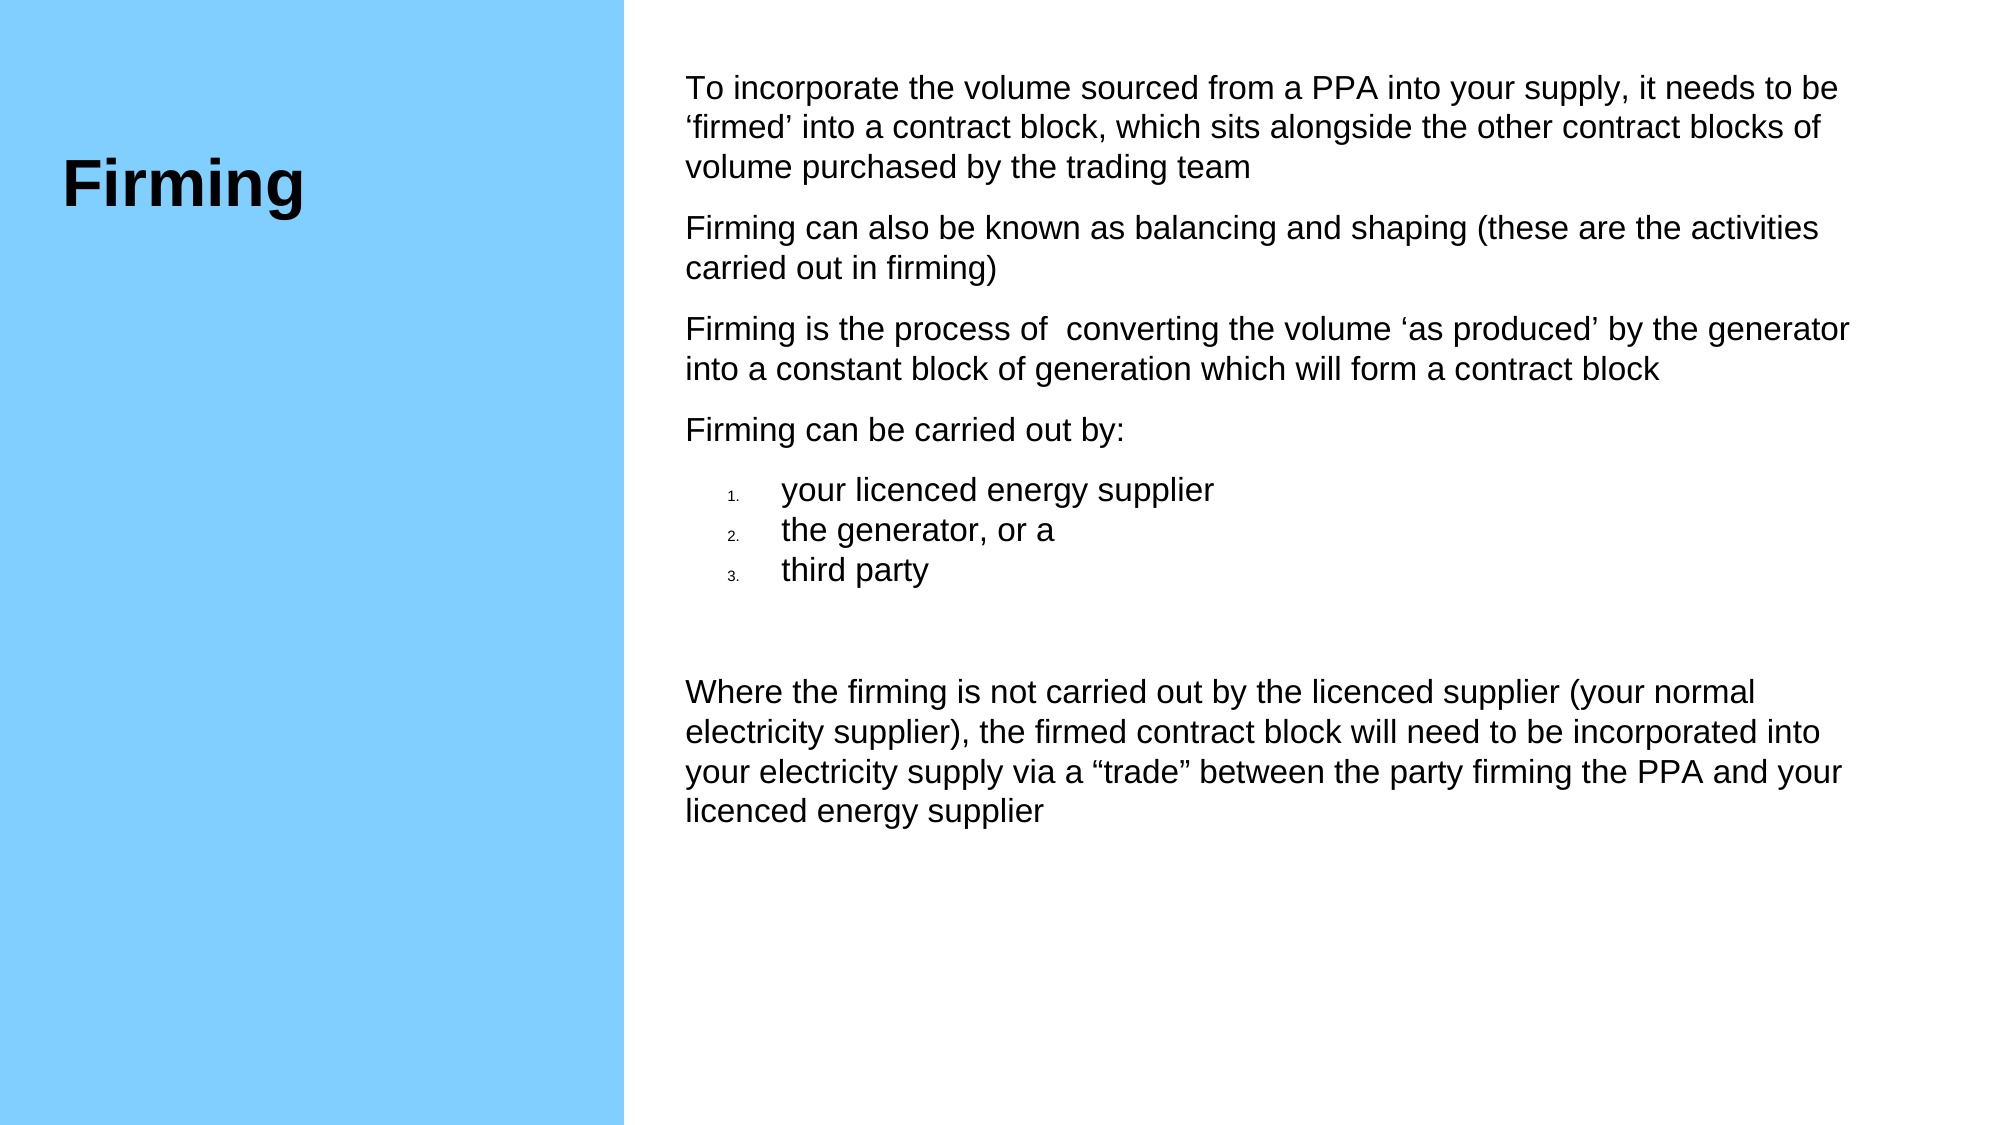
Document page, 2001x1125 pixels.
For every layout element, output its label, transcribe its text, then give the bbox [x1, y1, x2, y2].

title Firming [62, 139, 564, 279]
title To incorporate the volume sourced from a PPA into your supply, it needs to be ‘firmed’ into a contract block, which sits alongside the other contract blocks of volume purchased by the trading team Firming can also be known as balancing and shaping (these are the activities carried out in firming) Firming is the process of converting the volume ‘as produced’ by the generator into a constant block of generation which will form a contract block Firming can be carried out by: your licenced energy supplier the generator, or a third party Where the firming is not carried out by the licenced supplier (your normal electricity supplier), the firmed contract block will need to be incorporated into your electricity supply via a “trade” between the party firming the PPA and your licenced energy supplier [685, 65, 1876, 1060]
